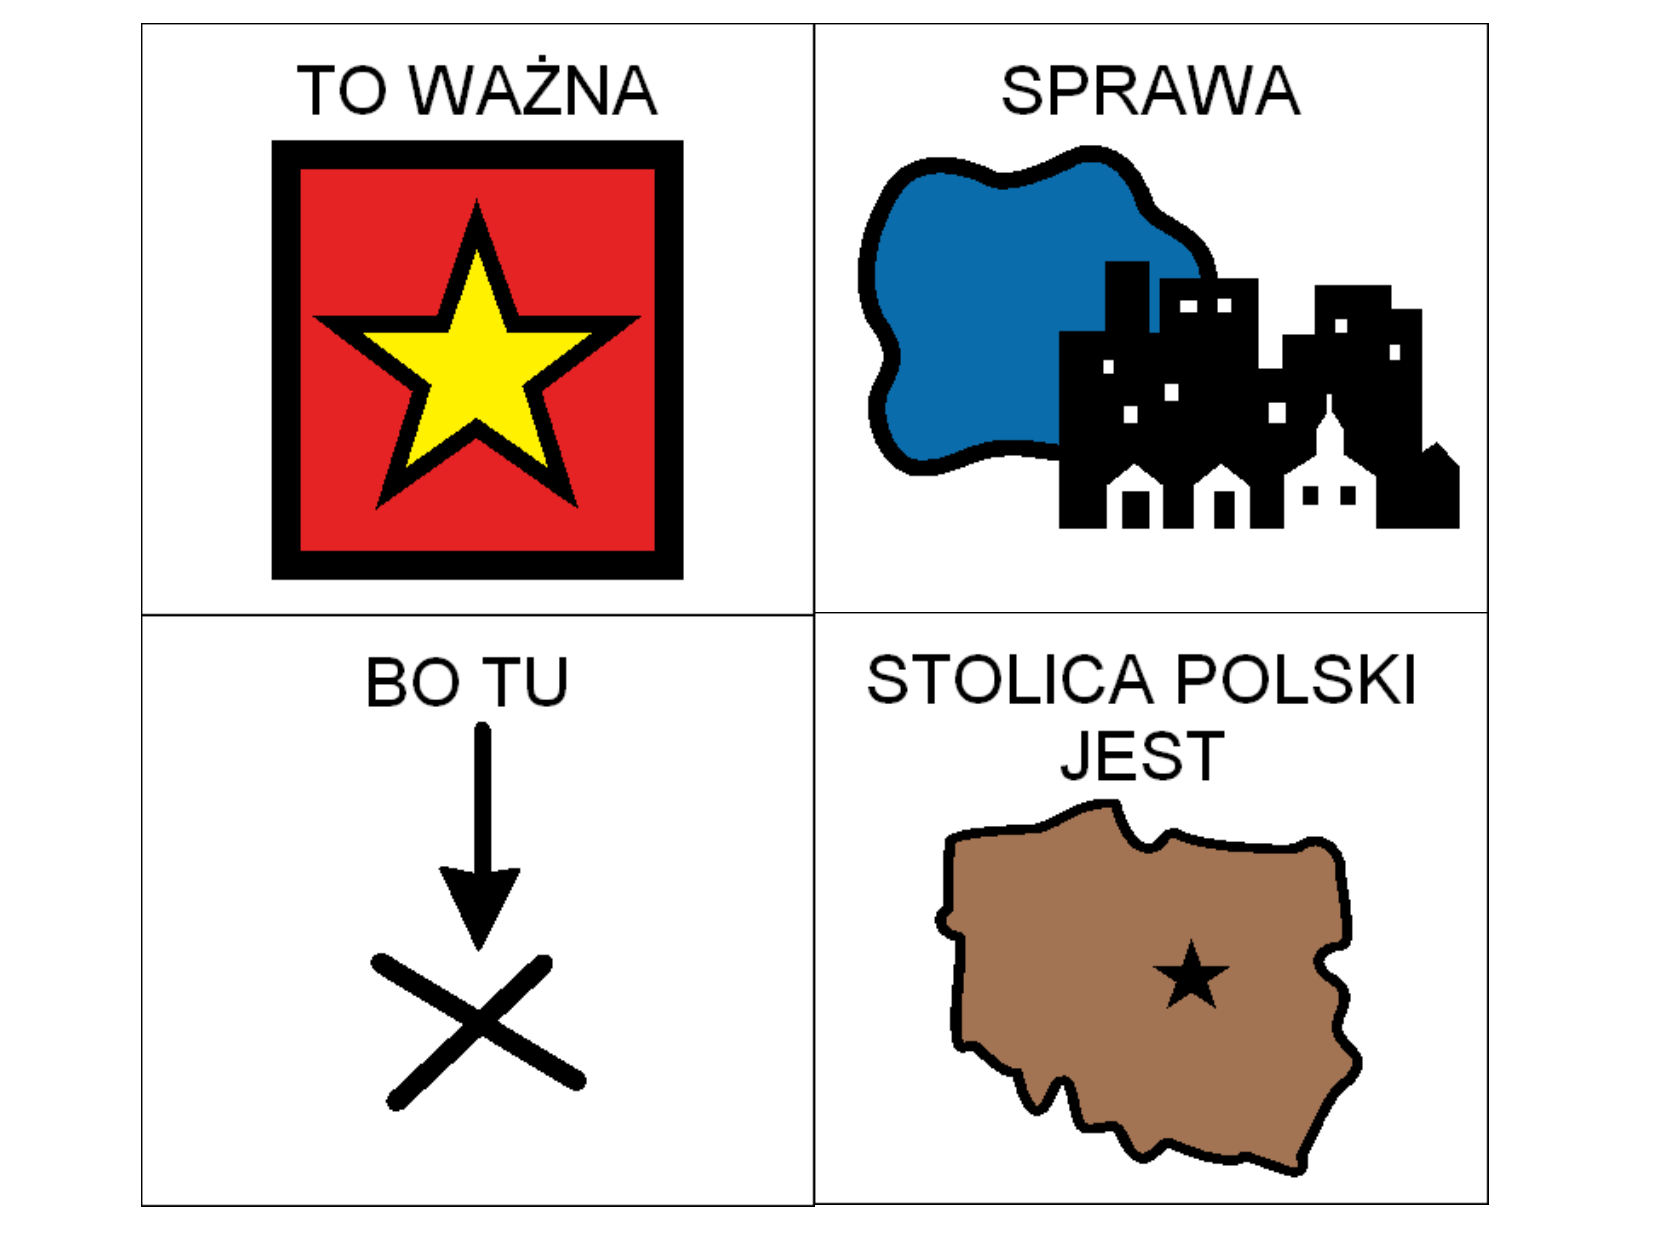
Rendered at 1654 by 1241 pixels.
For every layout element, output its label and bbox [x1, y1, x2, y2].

picture [141, 23, 1489, 1207]
